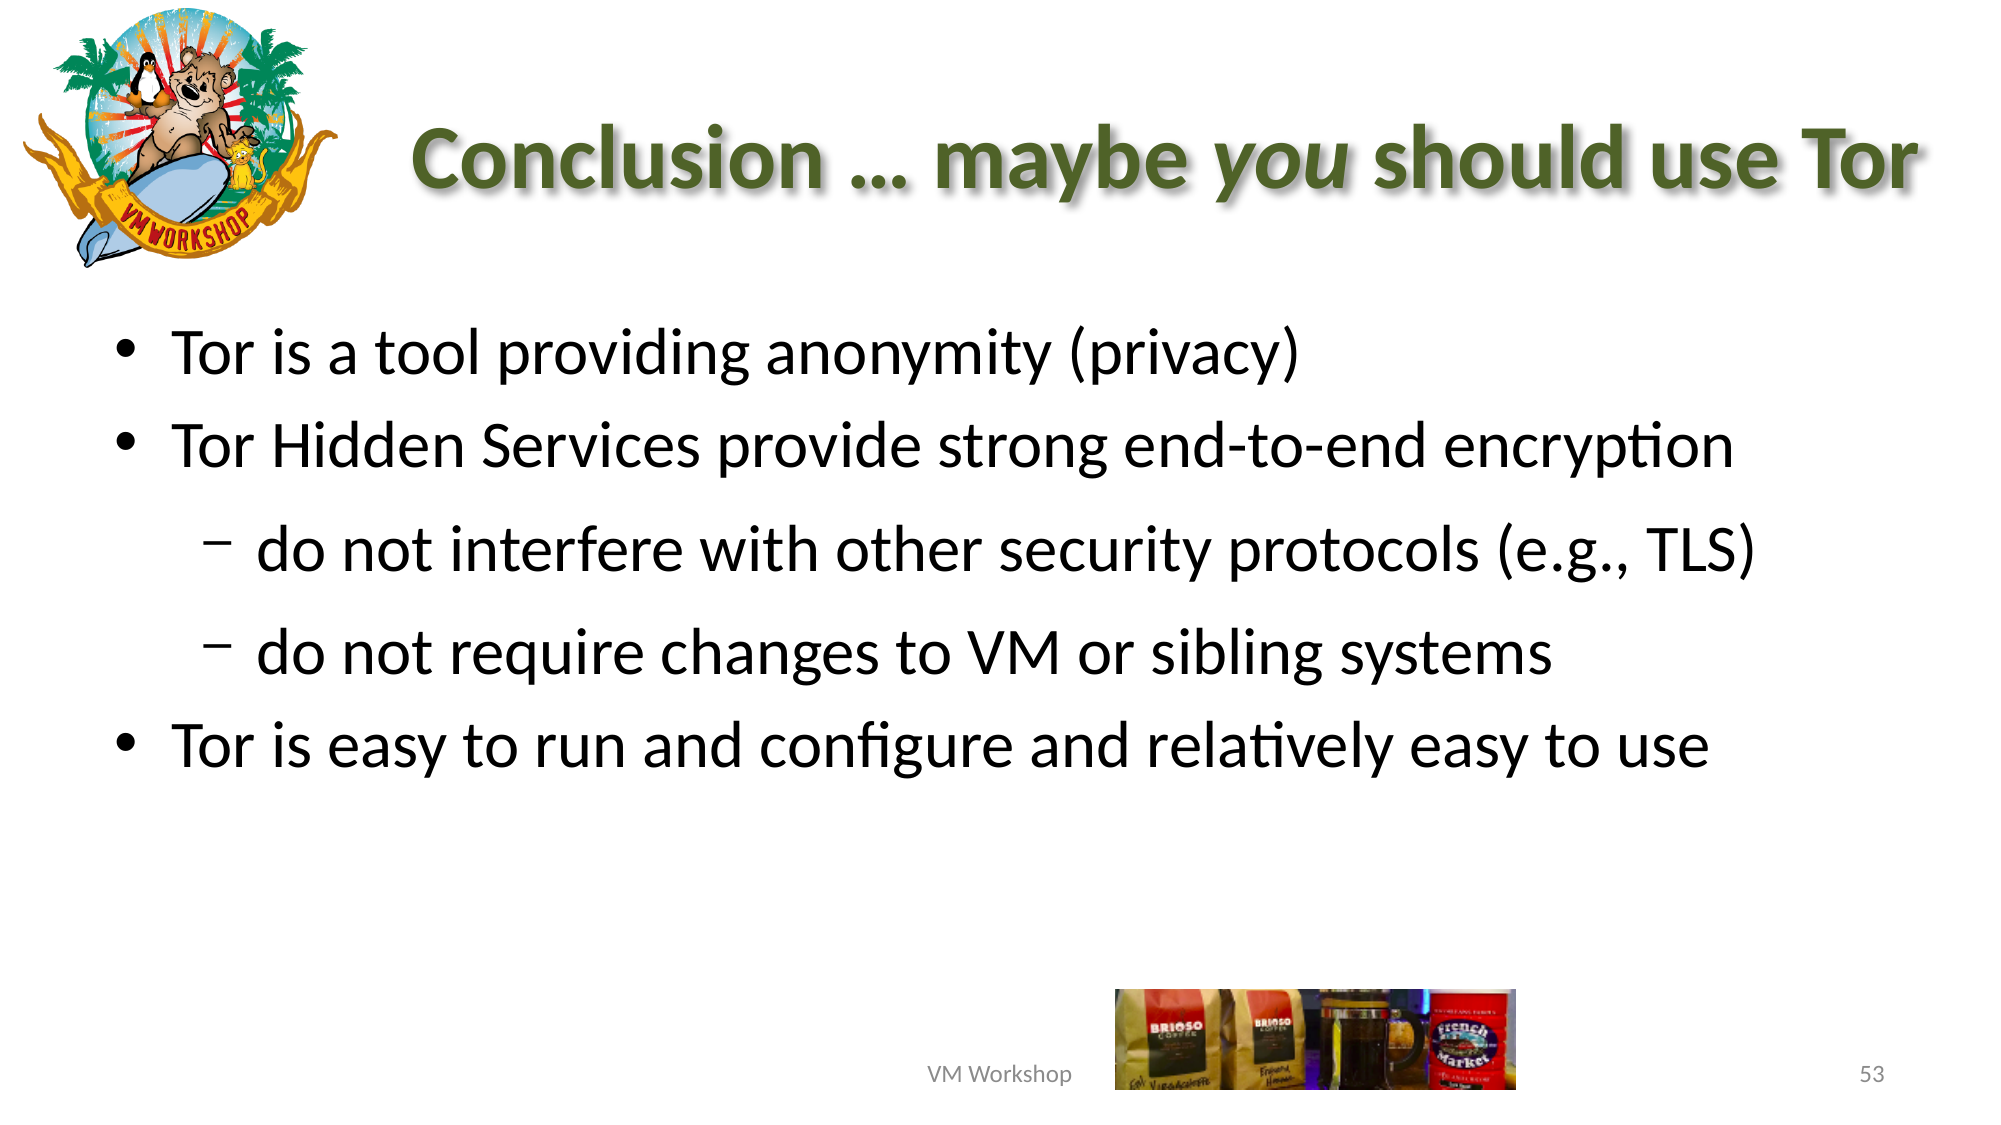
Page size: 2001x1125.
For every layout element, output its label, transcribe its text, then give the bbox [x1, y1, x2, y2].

title Conclusion … maybe you should use Tor [396, 58, 1988, 246]
picture [23, 8, 338, 269]
picture [1115, 1004, 1516, 1090]
list Tor is a tool providing anonymity (privacy) Tor Hidden Services provide strong end-to-end encryption do not interfere with other security protocols (e.g., TLS) do not require changes to VM or sibling systems Tor is easy to run and configure and relatively easy to use [99, 299, 1900, 1004]
